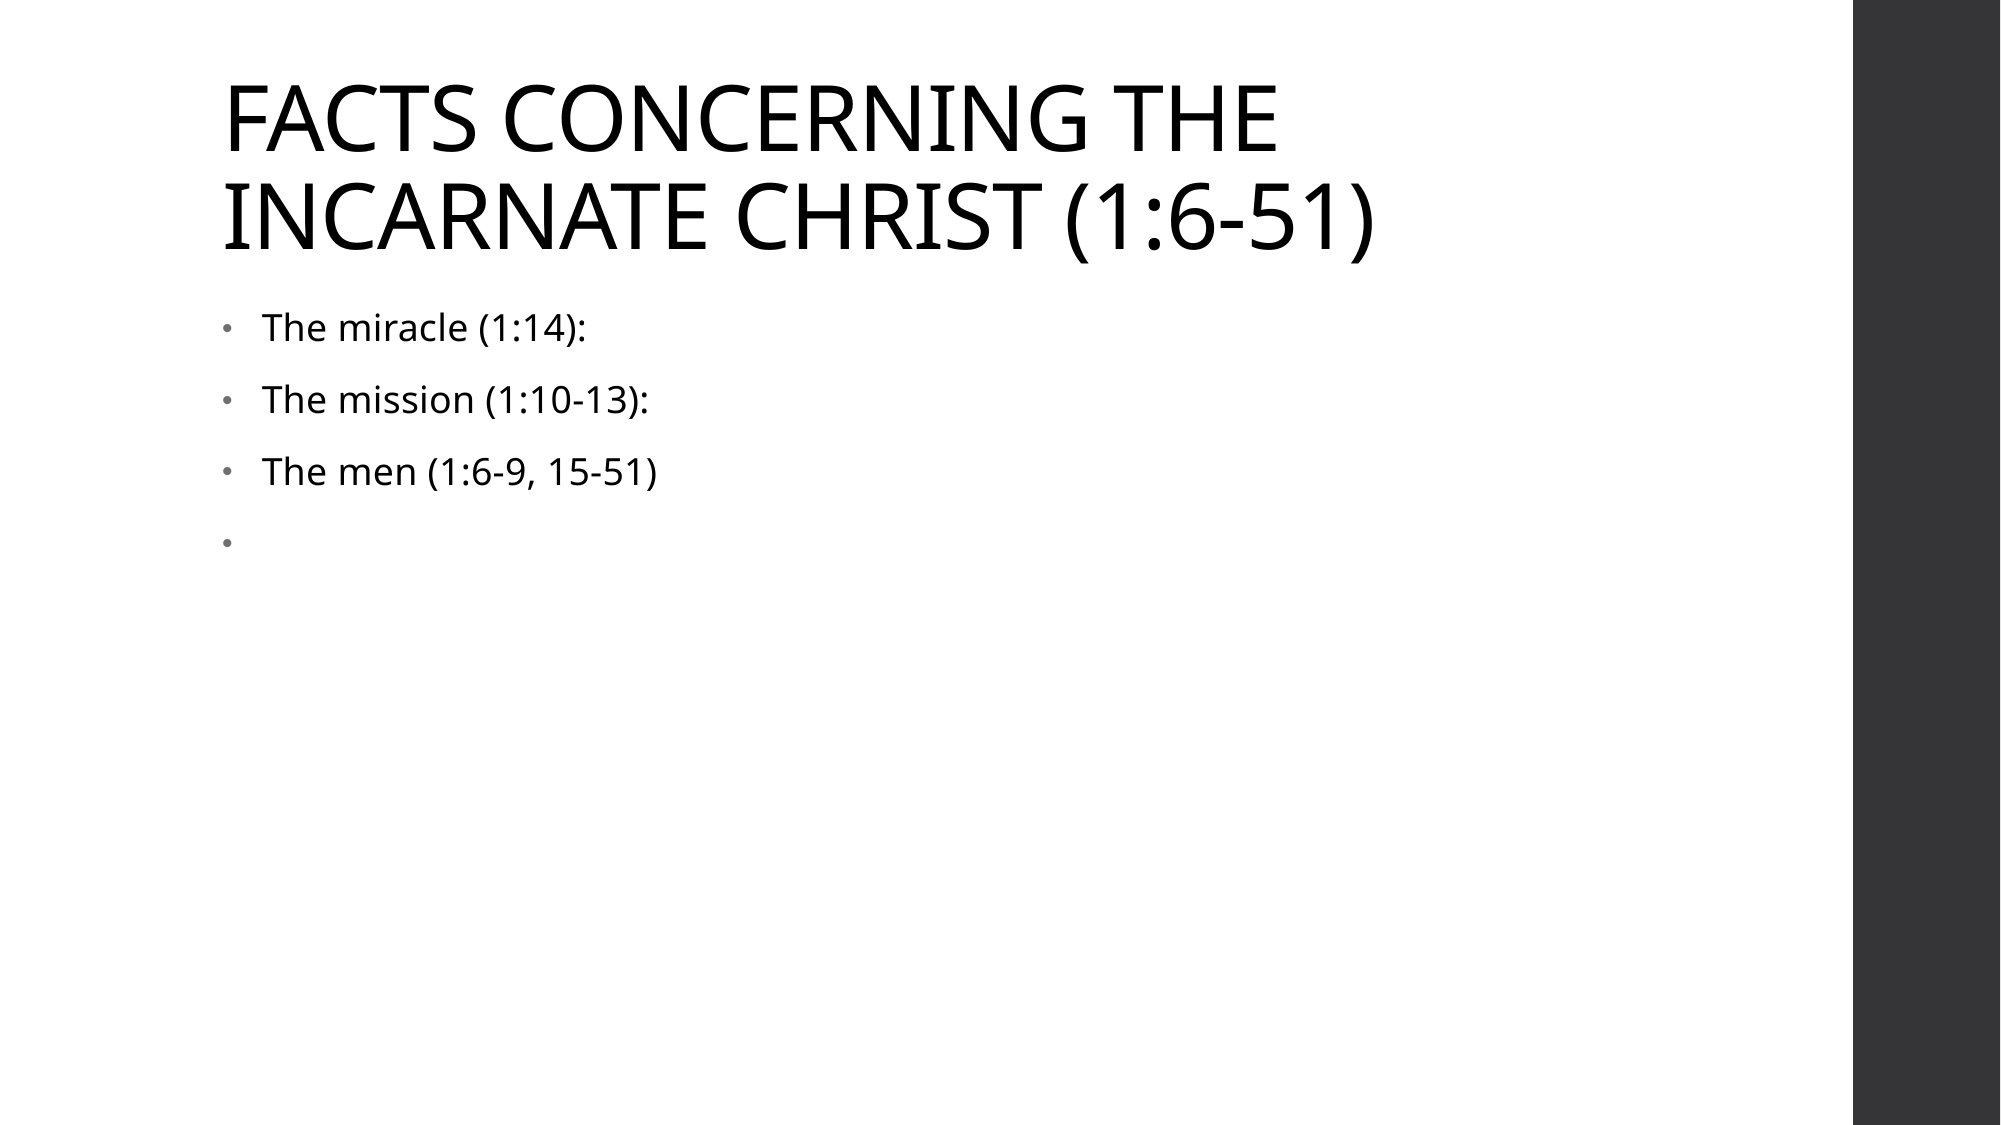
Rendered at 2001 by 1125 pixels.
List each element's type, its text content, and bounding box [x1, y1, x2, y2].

list The miracle (1:14): The mission (1:10-13): The men (1:6-9, 15-51) [206, 299, 1617, 1014]
title FACTS CONCERNING THE INCARNATE CHRIST (1:6-51) [206, 60, 1797, 278]
